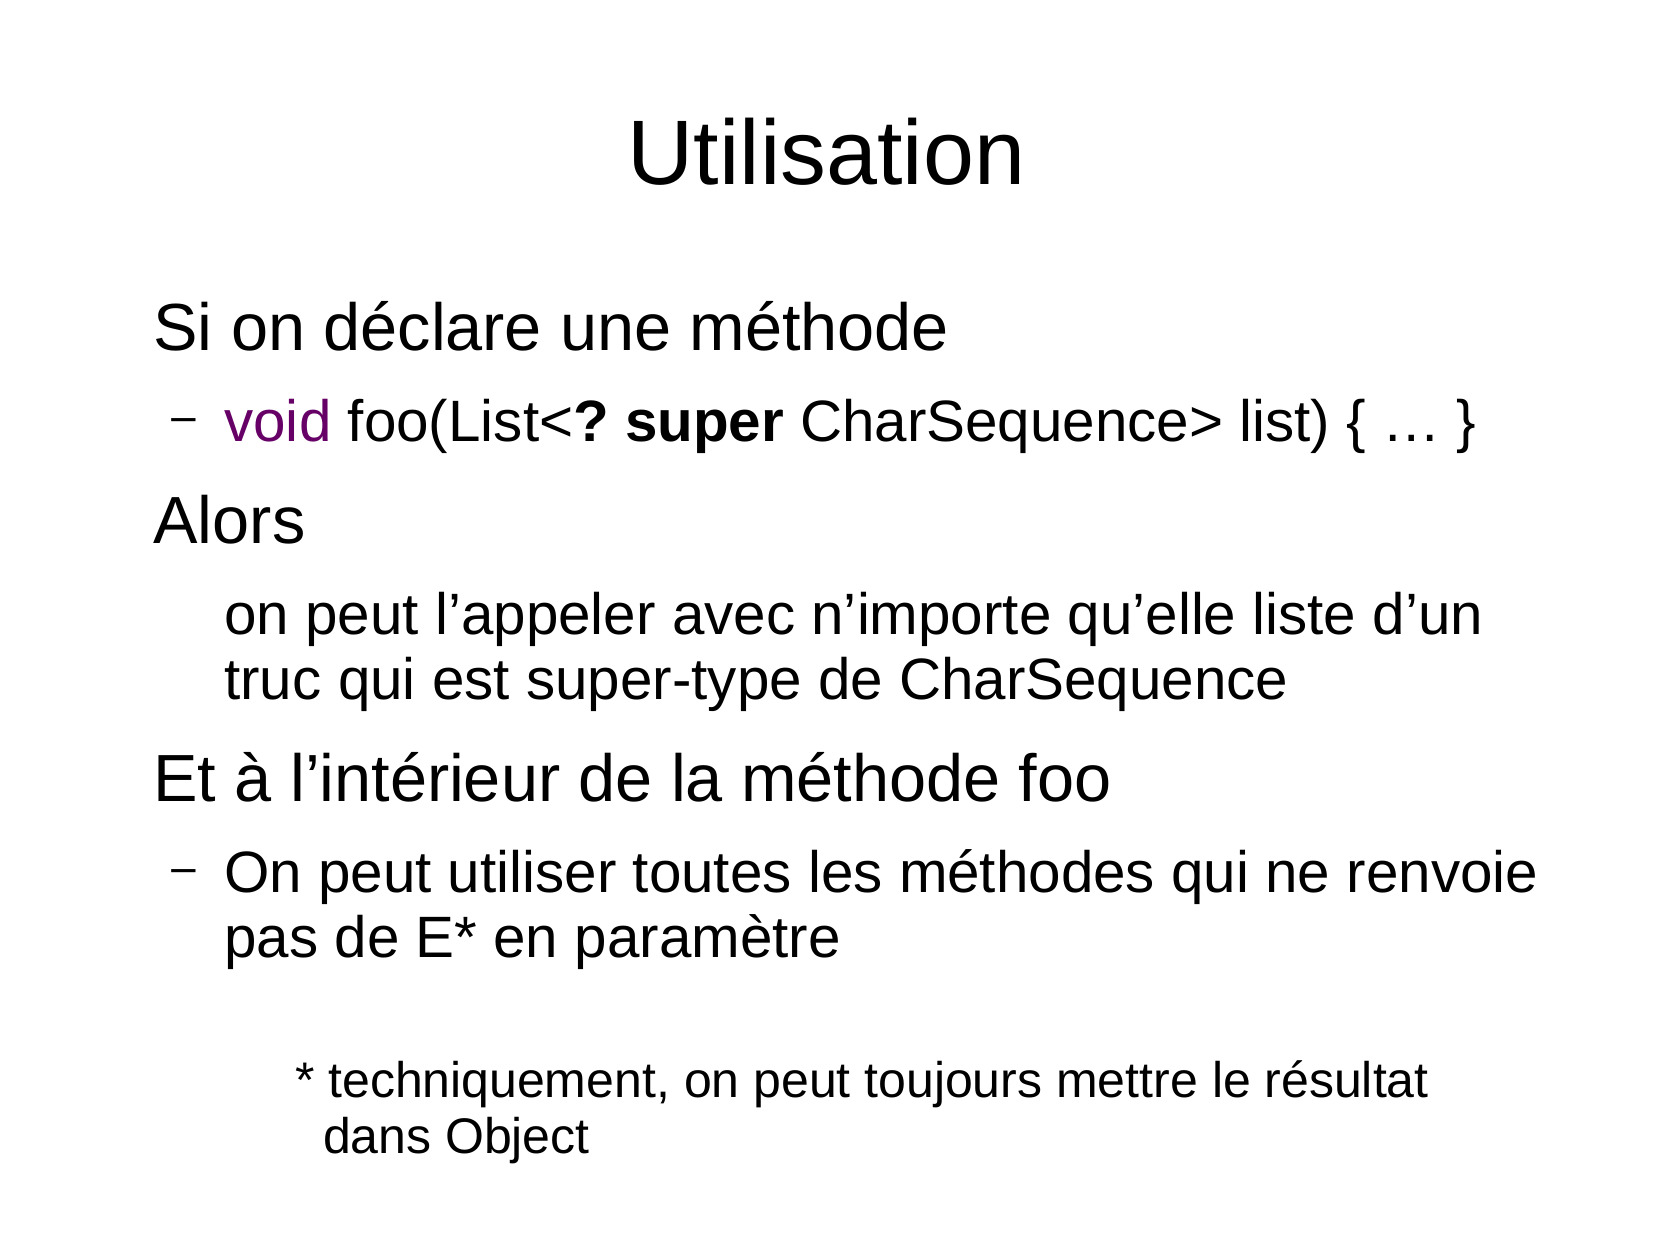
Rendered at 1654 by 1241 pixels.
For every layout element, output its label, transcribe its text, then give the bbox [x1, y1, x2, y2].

list Si on déclare une méthode void foo(List<? super CharSequence> list) { … } Alors on peut l’appeler avec n’importe qu’elle liste d’un truc qui est super-type de CharSequence Et à l’intérieur de la méthode foo On peut utiliser toutes les méthodes qui ne renvoie pas de E* en paramètre * techniquement, on peut toujours mettre le résultat dans Object [82, 290, 1571, 1186]
title Utilisation [82, 49, 1571, 257]
